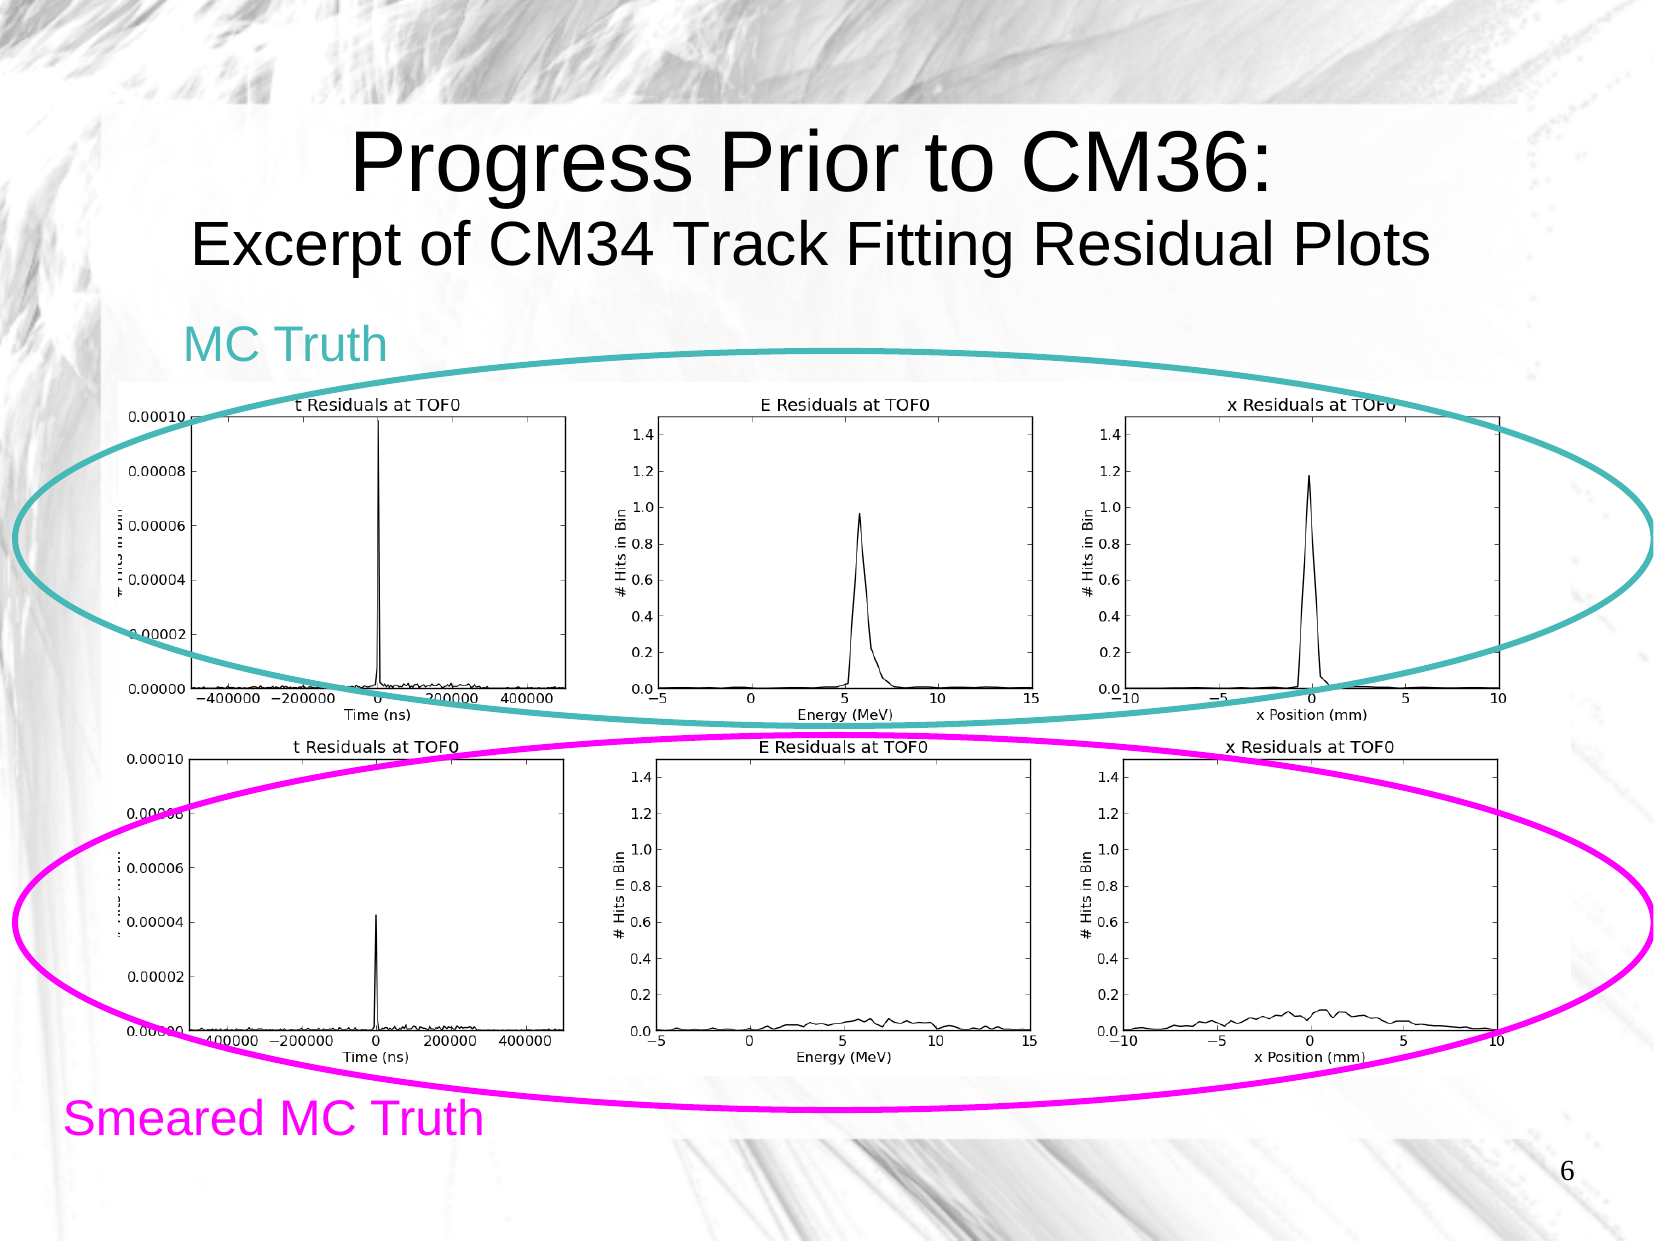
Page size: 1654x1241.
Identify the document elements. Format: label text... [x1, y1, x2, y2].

title Progress Prior to CM36: Excerpt of CM34 Track Fitting Residual Plots [118, 112, 1506, 281]
text_box Smeared MC Truth [45, 1080, 511, 1157]
text_box MC Truth [165, 306, 451, 383]
picture [19, 739, 1650, 1107]
picture [19, 354, 1650, 722]
picture [0, 0, 1654, 1241]
